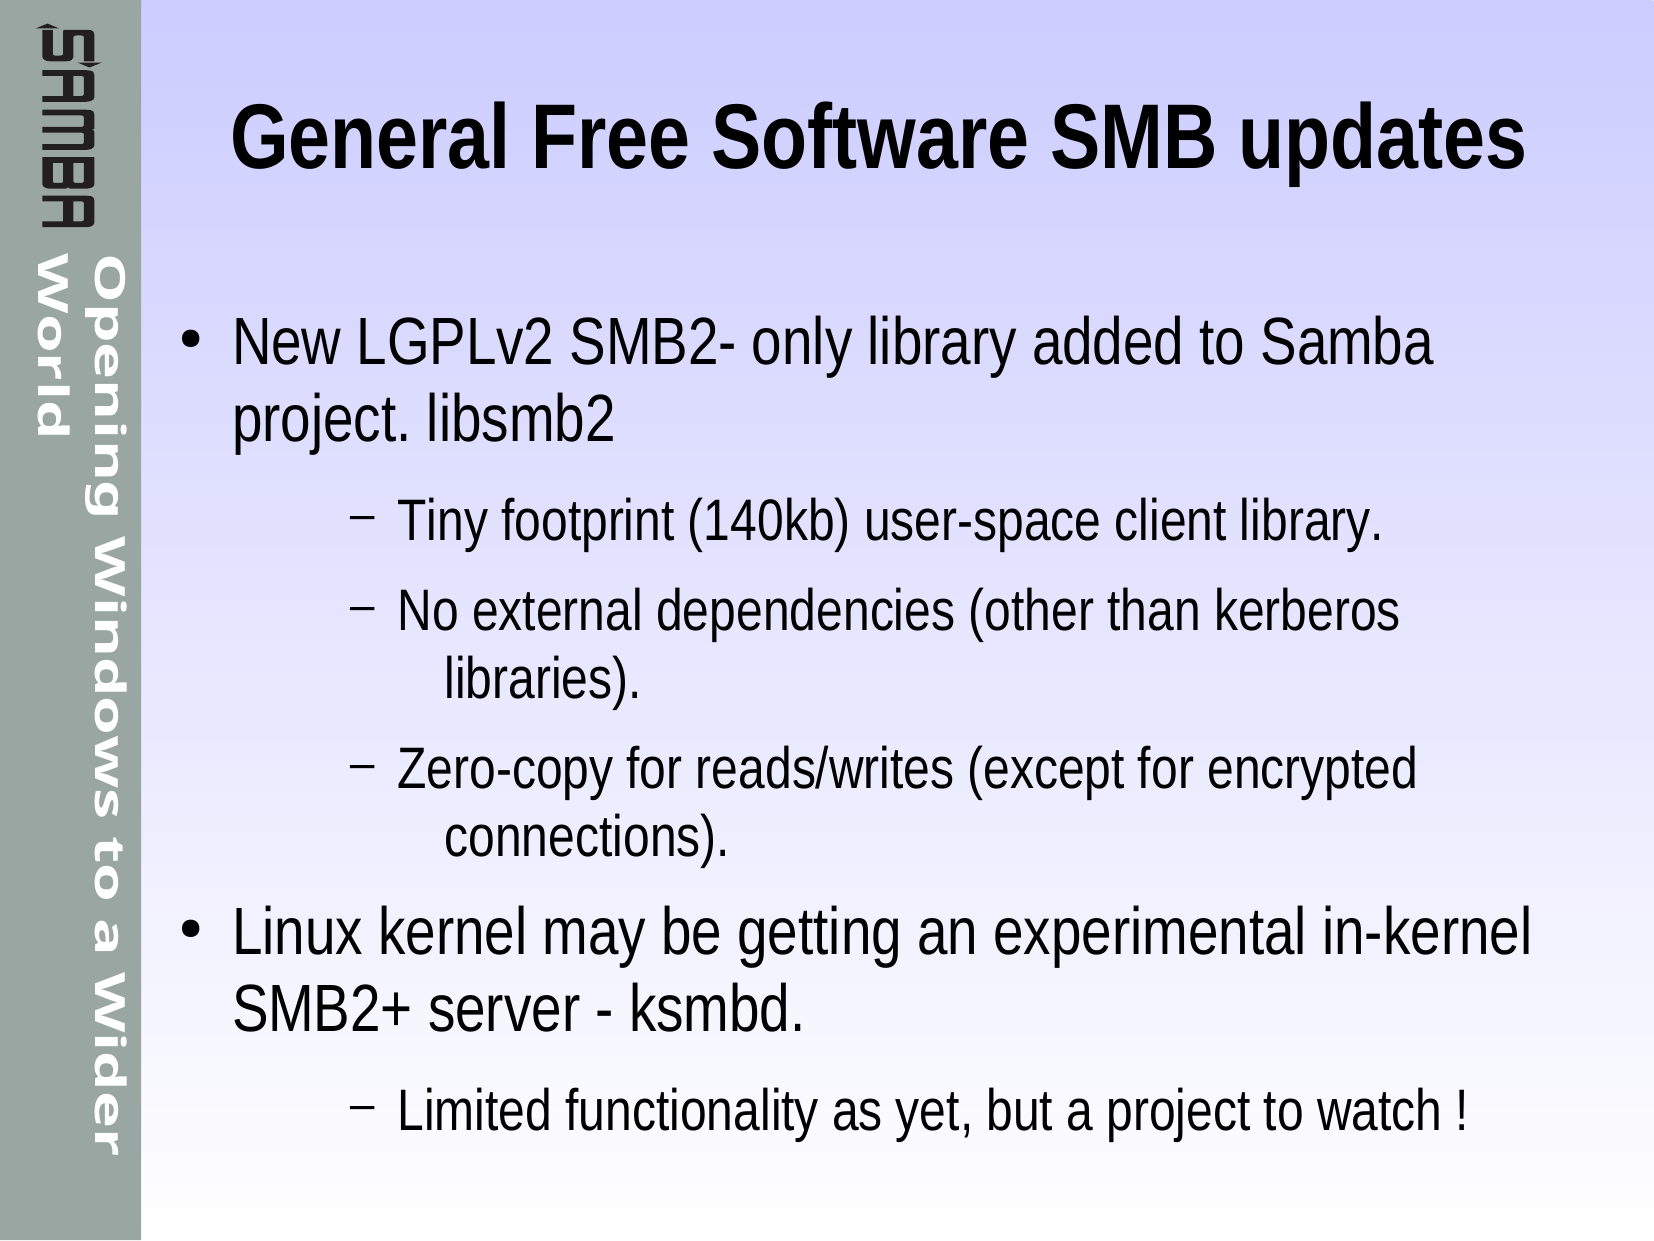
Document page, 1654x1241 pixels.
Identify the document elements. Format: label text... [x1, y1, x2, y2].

title General Free Software SMB updates [173, 31, 1586, 239]
list New LGPLv2 SMB2- only library added to Samba project. libsmb2 Tiny footprint (140kb) user-space client library. No external dependencies (other than kerberos libraries). Zero-copy for reads/writes (except for encrypted connections). Linux kernel may be getting an experimental in-kernel SMB2+ server - ksmbd. Limited functionality as yet, but a project to watch ! [161, 302, 1574, 1211]
